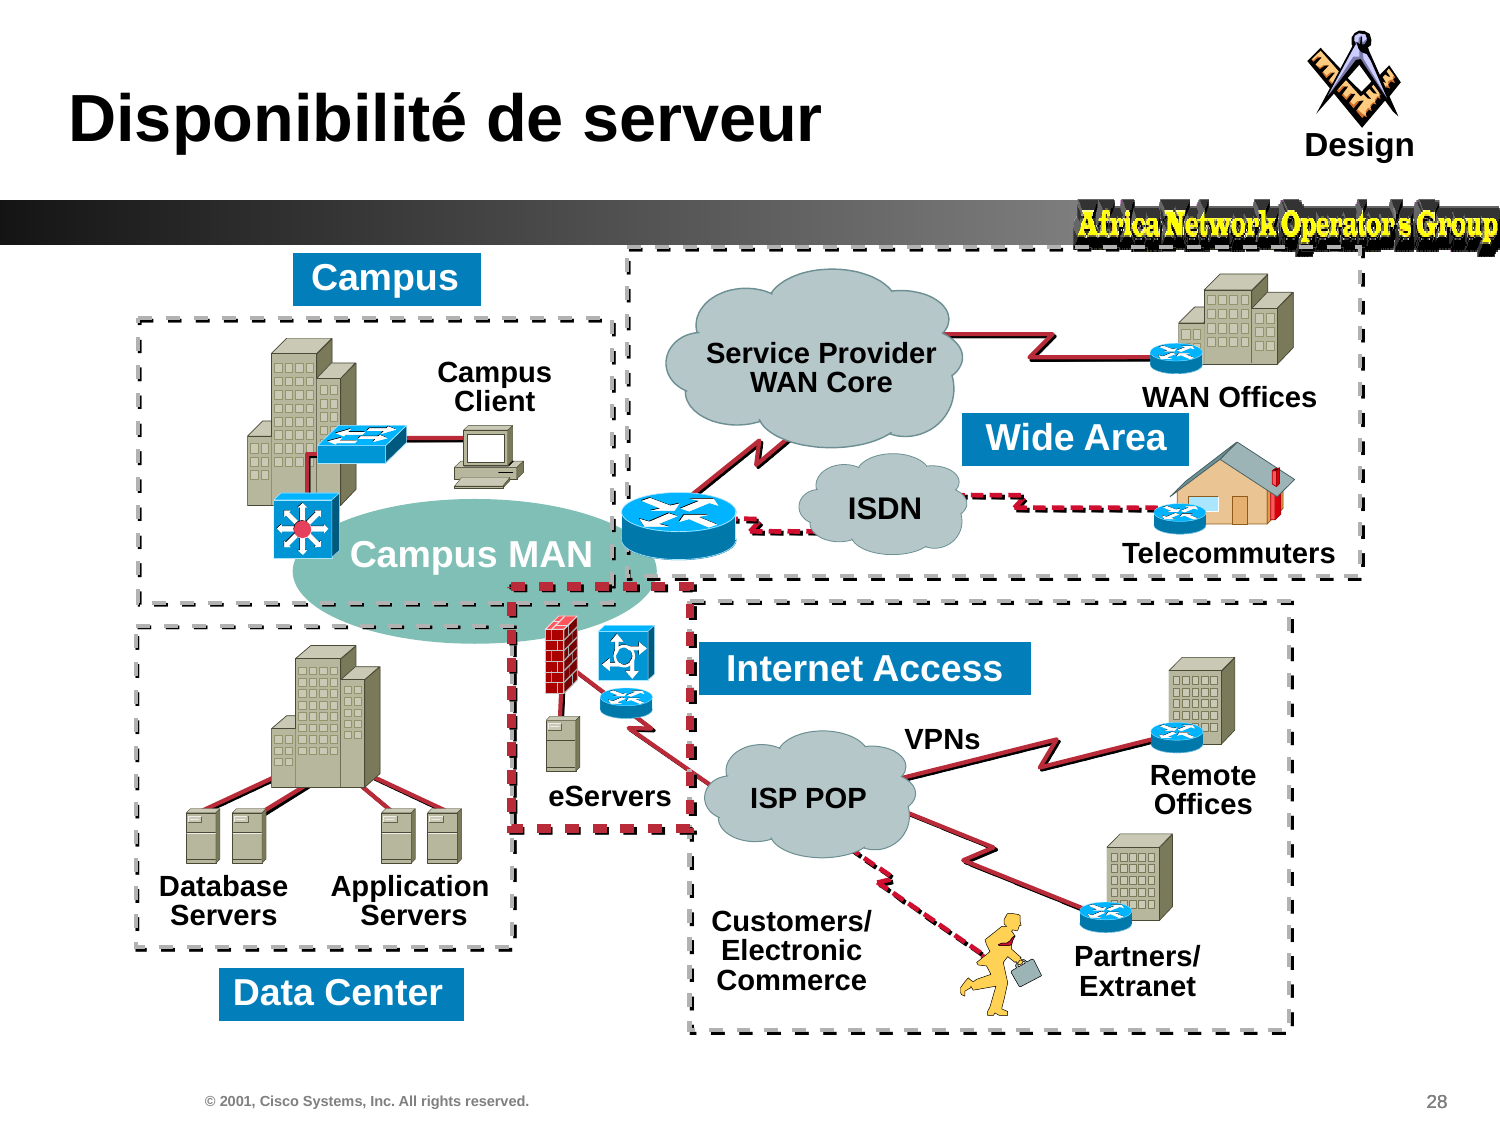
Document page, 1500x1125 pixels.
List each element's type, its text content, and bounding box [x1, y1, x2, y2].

picture [1179, 354, 1192, 359]
text_box eServers [518, 738, 702, 820]
text_box [962, 413, 1169, 466]
picture [1307, 29, 1402, 118]
picture [360, 436, 384, 441]
text_box Database Servers [132, 862, 316, 939]
picture [1150, 657, 1236, 754]
picture [1106, 833, 1174, 922]
picture [330, 439, 355, 443]
picture [1079, 926, 1098, 933]
text_box Design [1292, 118, 1428, 170]
picture [381, 808, 416, 864]
picture [798, 452, 968, 556]
text_box VPNs [891, 714, 994, 763]
picture [629, 699, 642, 704]
picture [1180, 733, 1193, 738]
picture [427, 808, 462, 864]
picture [1150, 343, 1165, 349]
text_box ISDN [834, 482, 936, 533]
picture [664, 267, 965, 450]
picture [621, 542, 737, 561]
picture [386, 425, 408, 464]
picture [621, 492, 670, 510]
picture [278, 504, 327, 553]
picture [683, 499, 716, 510]
text_box Remote Offices [1125, 750, 1282, 827]
picture [597, 624, 656, 682]
text_box Telecommuters [1106, 529, 1352, 576]
text_box [292, 498, 657, 644]
text_box Partners/ Extranet [1060, 932, 1215, 1009]
picture [544, 615, 578, 695]
picture [271, 645, 381, 788]
text_box Internet Access [714, 640, 1026, 696]
picture [644, 499, 678, 510]
picture [332, 551, 340, 559]
picture [1114, 925, 1133, 933]
picture [642, 514, 675, 527]
picture [1179, 347, 1192, 351]
picture [339, 430, 363, 435]
picture [1153, 441, 1296, 525]
picture [1182, 514, 1196, 519]
picture [247, 338, 357, 506]
text_box Wide Area [974, 408, 1189, 465]
picture [960, 913, 1042, 1016]
text_box [293, 253, 481, 306]
picture [1150, 368, 1166, 374]
text_box WAN Offices [1128, 372, 1332, 421]
picture [1153, 526, 1207, 535]
picture [1160, 354, 1172, 359]
picture [634, 711, 653, 719]
text_box Customers/ Electronic Commerce [678, 897, 906, 1003]
text_box [219, 968, 464, 1021]
picture [1163, 726, 1175, 730]
picture [185, 808, 221, 864]
text_box Application Servers [316, 862, 528, 939]
picture [1070, 180, 1500, 366]
picture [453, 425, 525, 489]
picture [1079, 902, 1104, 918]
picture [1186, 367, 1203, 374]
text_box [699, 642, 714, 695]
text_box Service Provider WAN Core [692, 329, 951, 406]
picture [1164, 514, 1177, 520]
picture [1161, 733, 1173, 738]
picture [681, 515, 715, 528]
picture [600, 712, 619, 719]
text_box [1026, 642, 1031, 695]
picture [600, 687, 653, 704]
picture [545, 715, 581, 772]
text_box ISP POP [736, 773, 881, 822]
title Disponibilité de serveur [54, 70, 930, 160]
text_box Campus [299, 249, 481, 305]
text_box Campus Client [423, 348, 566, 425]
picture [369, 425, 394, 433]
picture [1180, 726, 1193, 730]
picture [1165, 507, 1178, 511]
text_box Campus MAN [336, 525, 607, 583]
picture [232, 808, 267, 864]
picture [703, 729, 917, 859]
picture [1163, 347, 1175, 351]
picture [1108, 913, 1121, 918]
picture [688, 492, 737, 539]
text_box Data Center [221, 963, 465, 1020]
